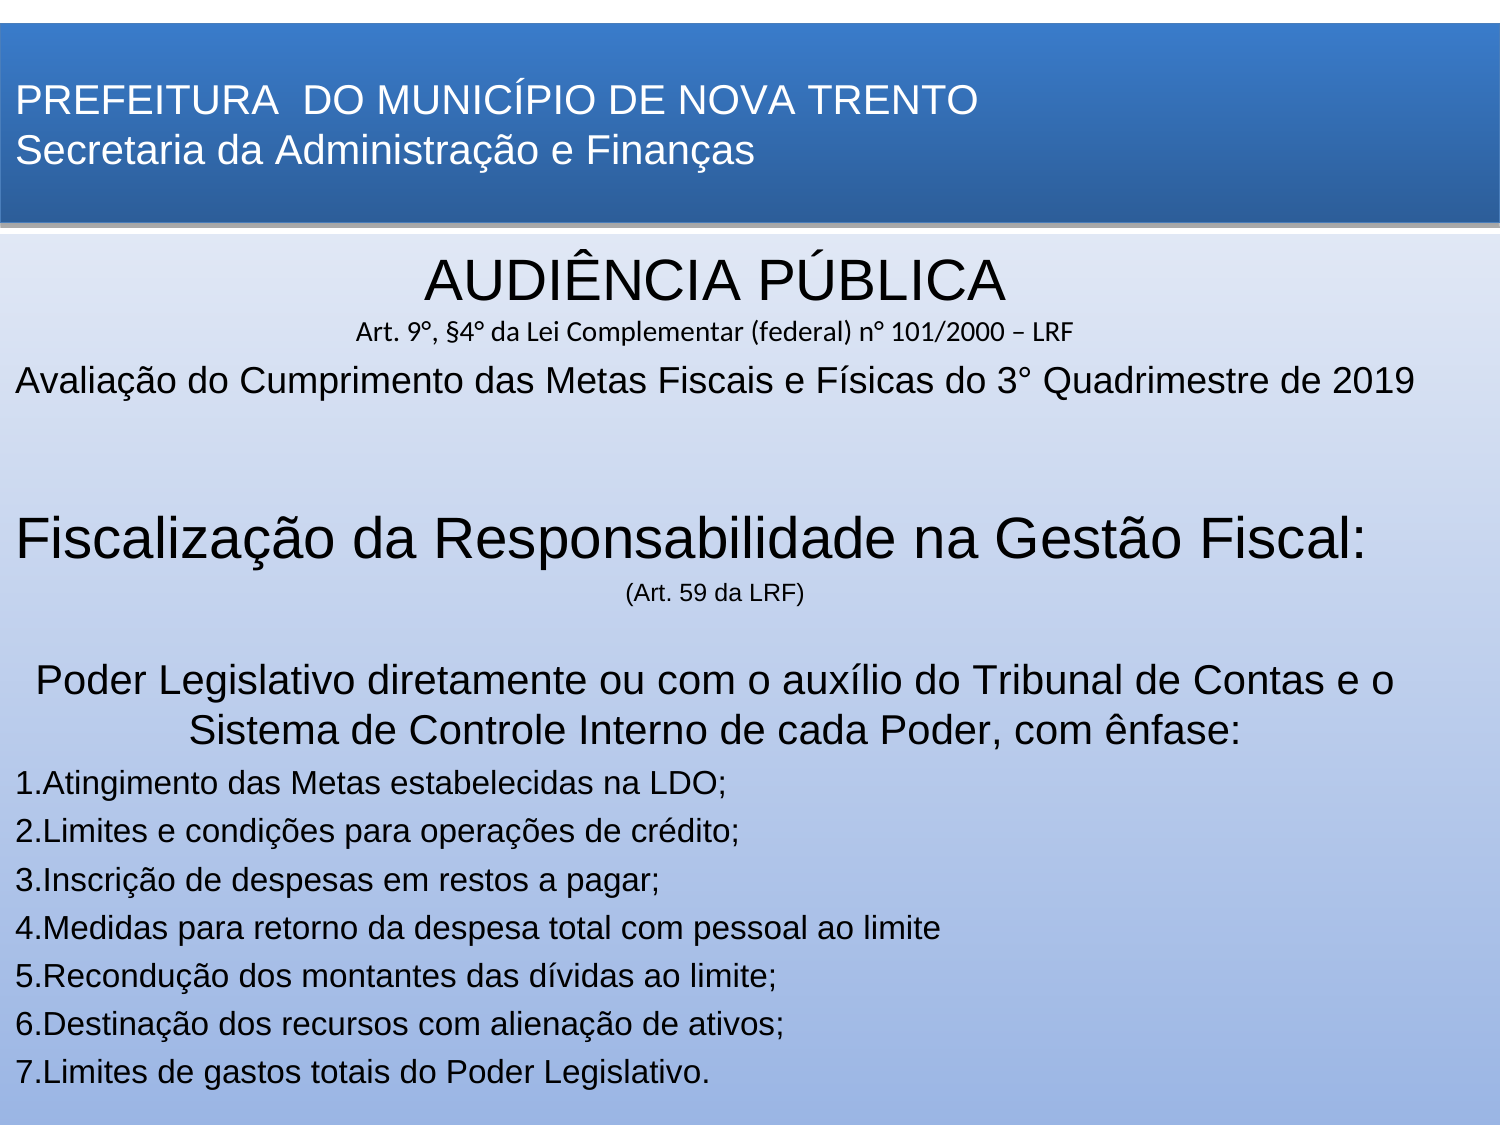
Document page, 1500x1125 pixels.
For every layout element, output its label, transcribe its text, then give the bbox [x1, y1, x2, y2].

title PREFEITURA DO MUNICÍPIO DE NOVA TRENTO Secretaria da Administração e Finanças [0, 23, 1500, 223]
subtitle AUDIÊNCIA PÚBLICA Art. 9°, §4° da Lei Complementar (federal) n° 101/2000 – LRF Avaliação do Cumprimento das Metas Fiscais e Físicas do 3° Quadrimestre de 2019 Fiscalização da Responsabilidade na Gestão Fiscal: (Art. 59 da LRF) Poder Legislativo diretamente ou com o auxílio do Tribunal de Contas e o Sistema de Controle Interno de cada Poder, com ênfase: Atingimento das Metas estabelecidas na LDO; Limites e condições para operações de crédito; Inscrição de despesas em restos a pagar; Medidas para retorno da despesa total com pessoal ao limite Recondução dos montantes das dívidas ao limite; Destinação dos recursos com alienação de ativos; Limites de gastos totais do Poder Legislativo. [0, 234, 1500, 1125]
